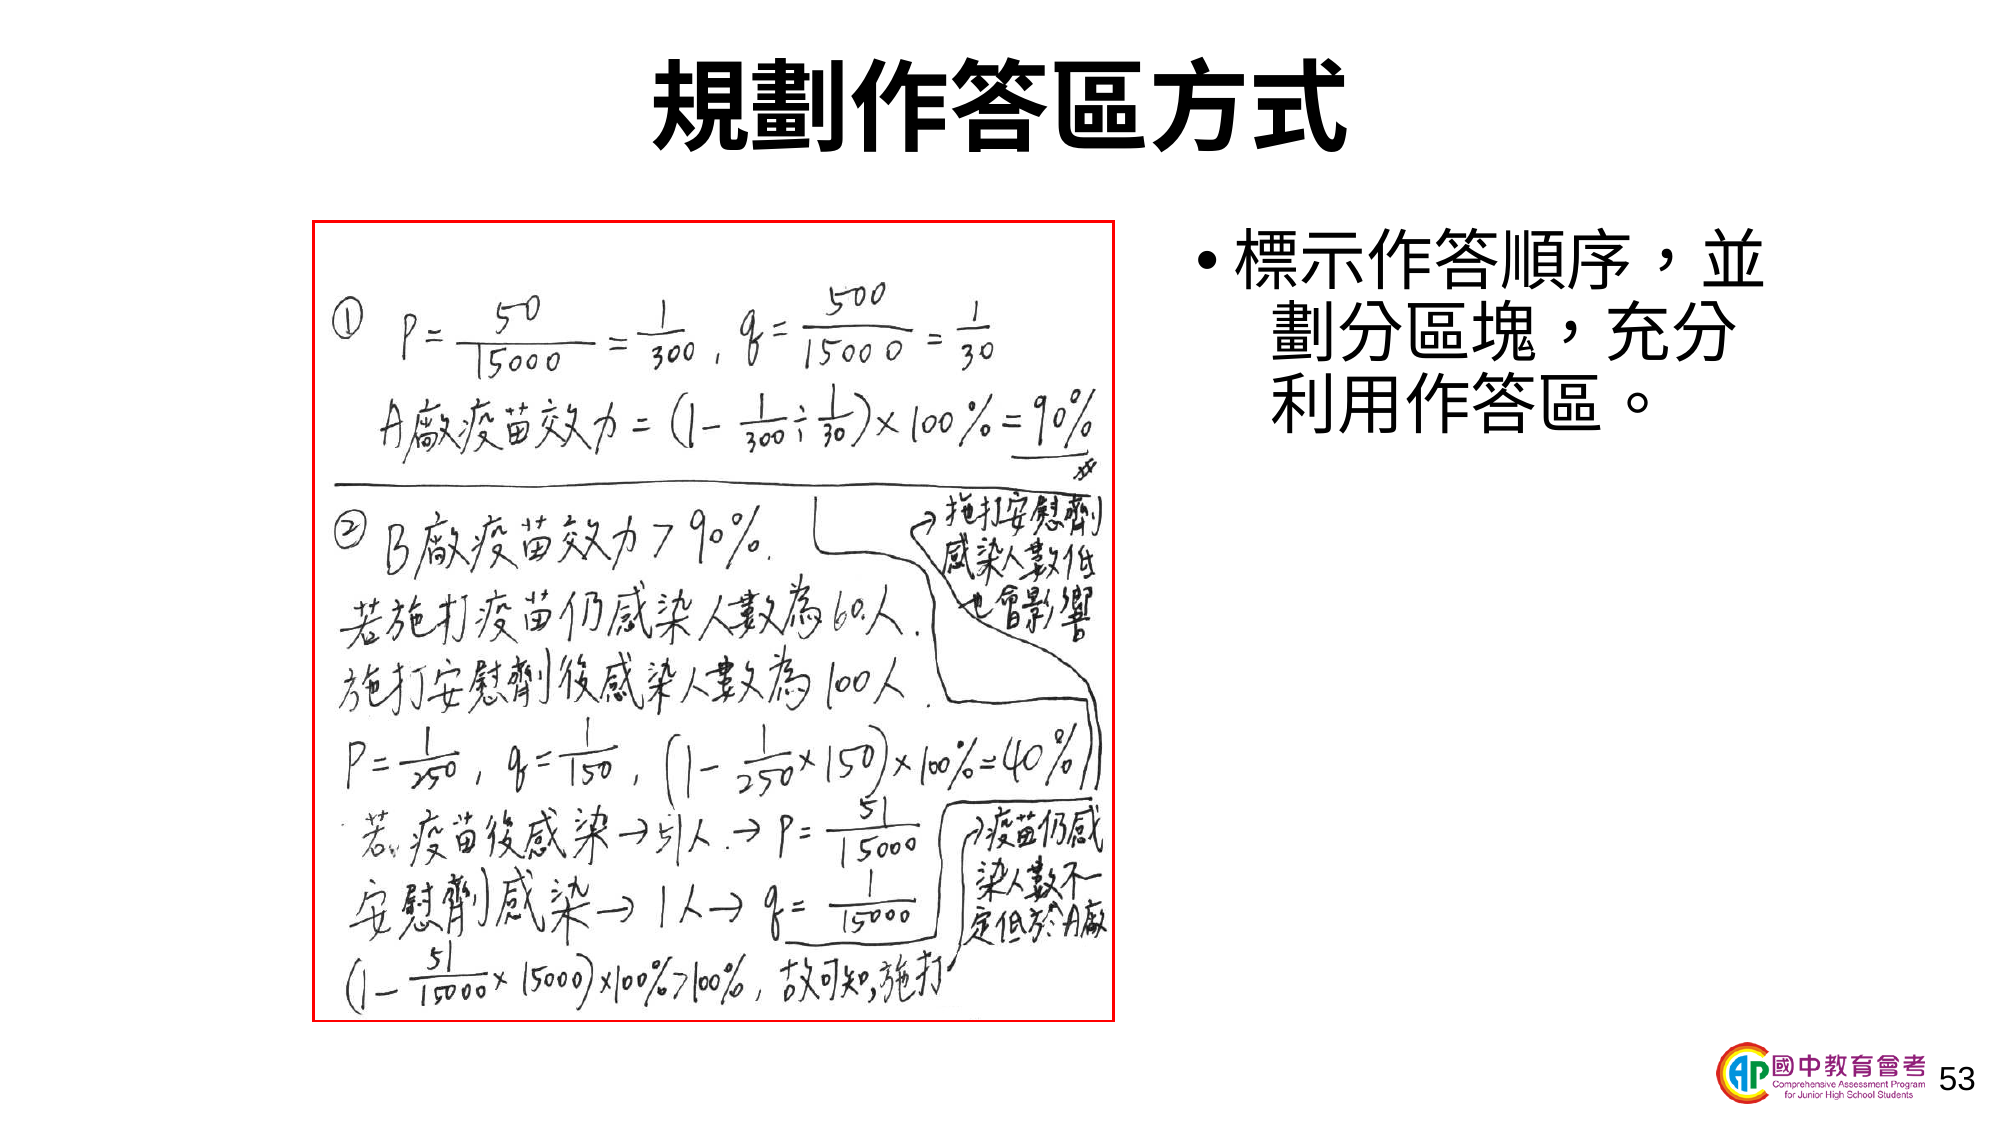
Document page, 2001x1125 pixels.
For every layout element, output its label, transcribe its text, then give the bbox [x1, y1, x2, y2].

text_box 53 [1923, 1047, 2000, 1108]
picture [314, 222, 1113, 1020]
list 標示作答順序，並劃分區塊，充分利用作答區。 [1180, 219, 1805, 963]
title 規劃作答區方式 [137, 2, 1863, 220]
